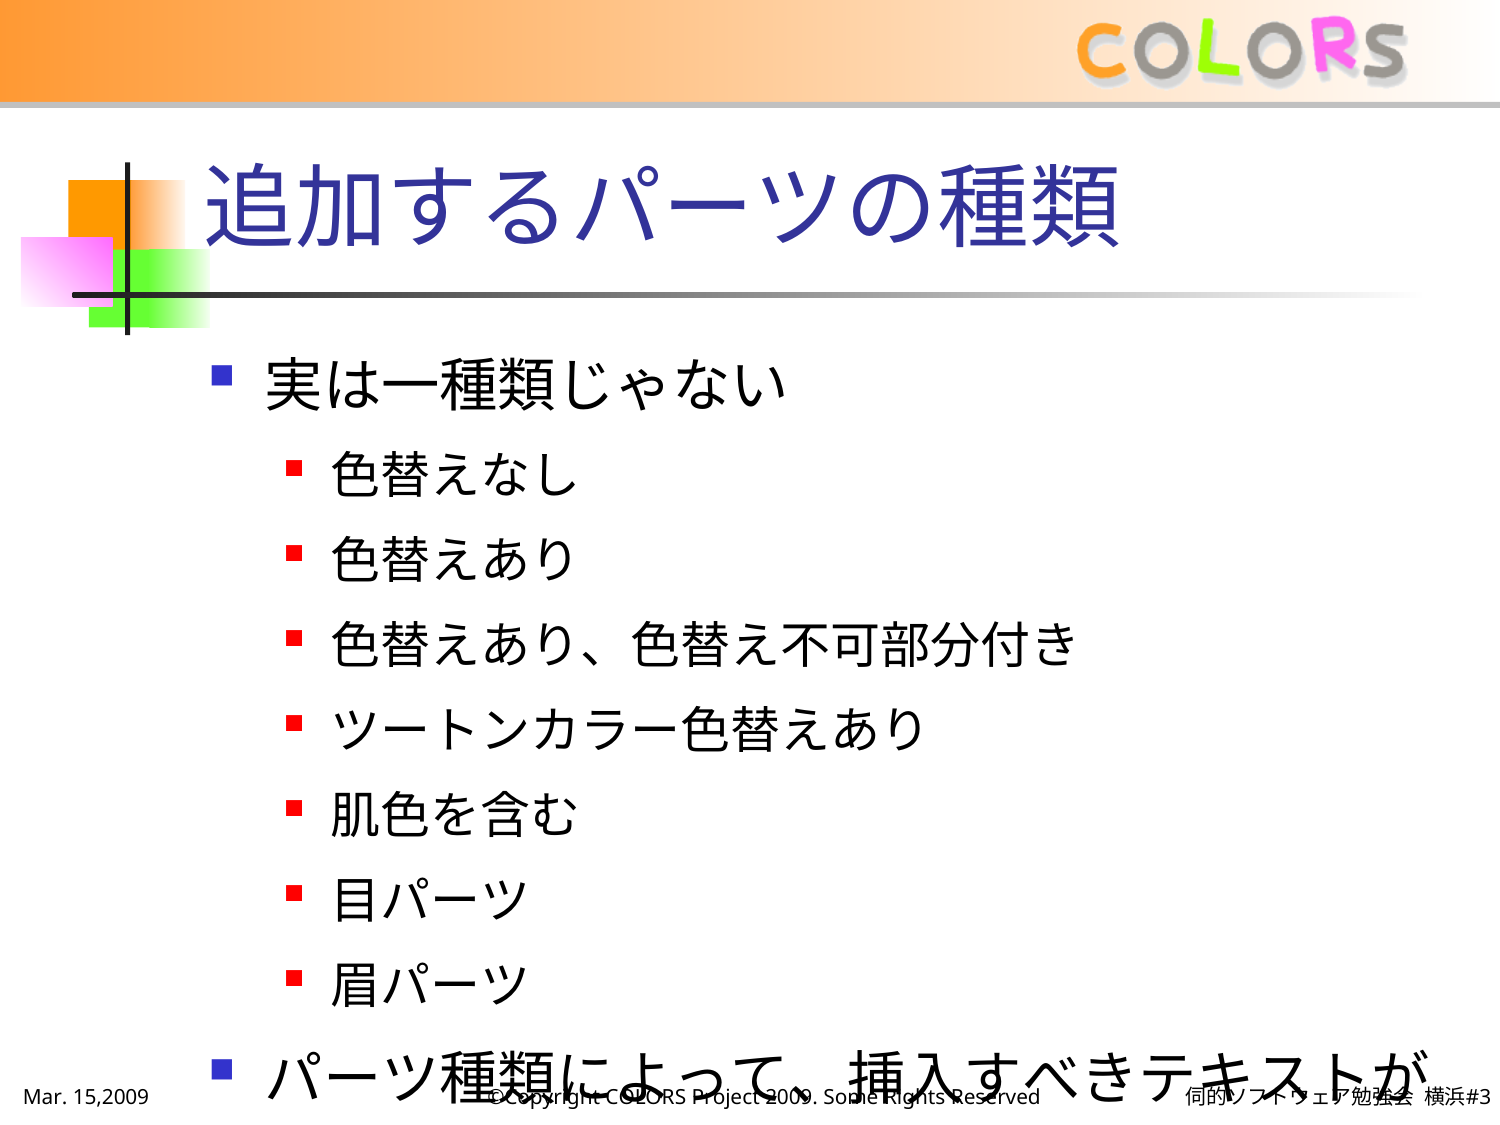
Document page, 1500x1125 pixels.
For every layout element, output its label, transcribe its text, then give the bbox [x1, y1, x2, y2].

list 実は一種類じゃない 色替えなし 色替えあり 色替えあり、色替え不可部分付き ツートンカラー色替えあり 肌色を含む 目パーツ 眉パーツ パーツ種類によって、挿入すべきテキストが違う [193, 331, 1469, 1007]
title 追加するパーツの種類 [188, 35, 1468, 276]
